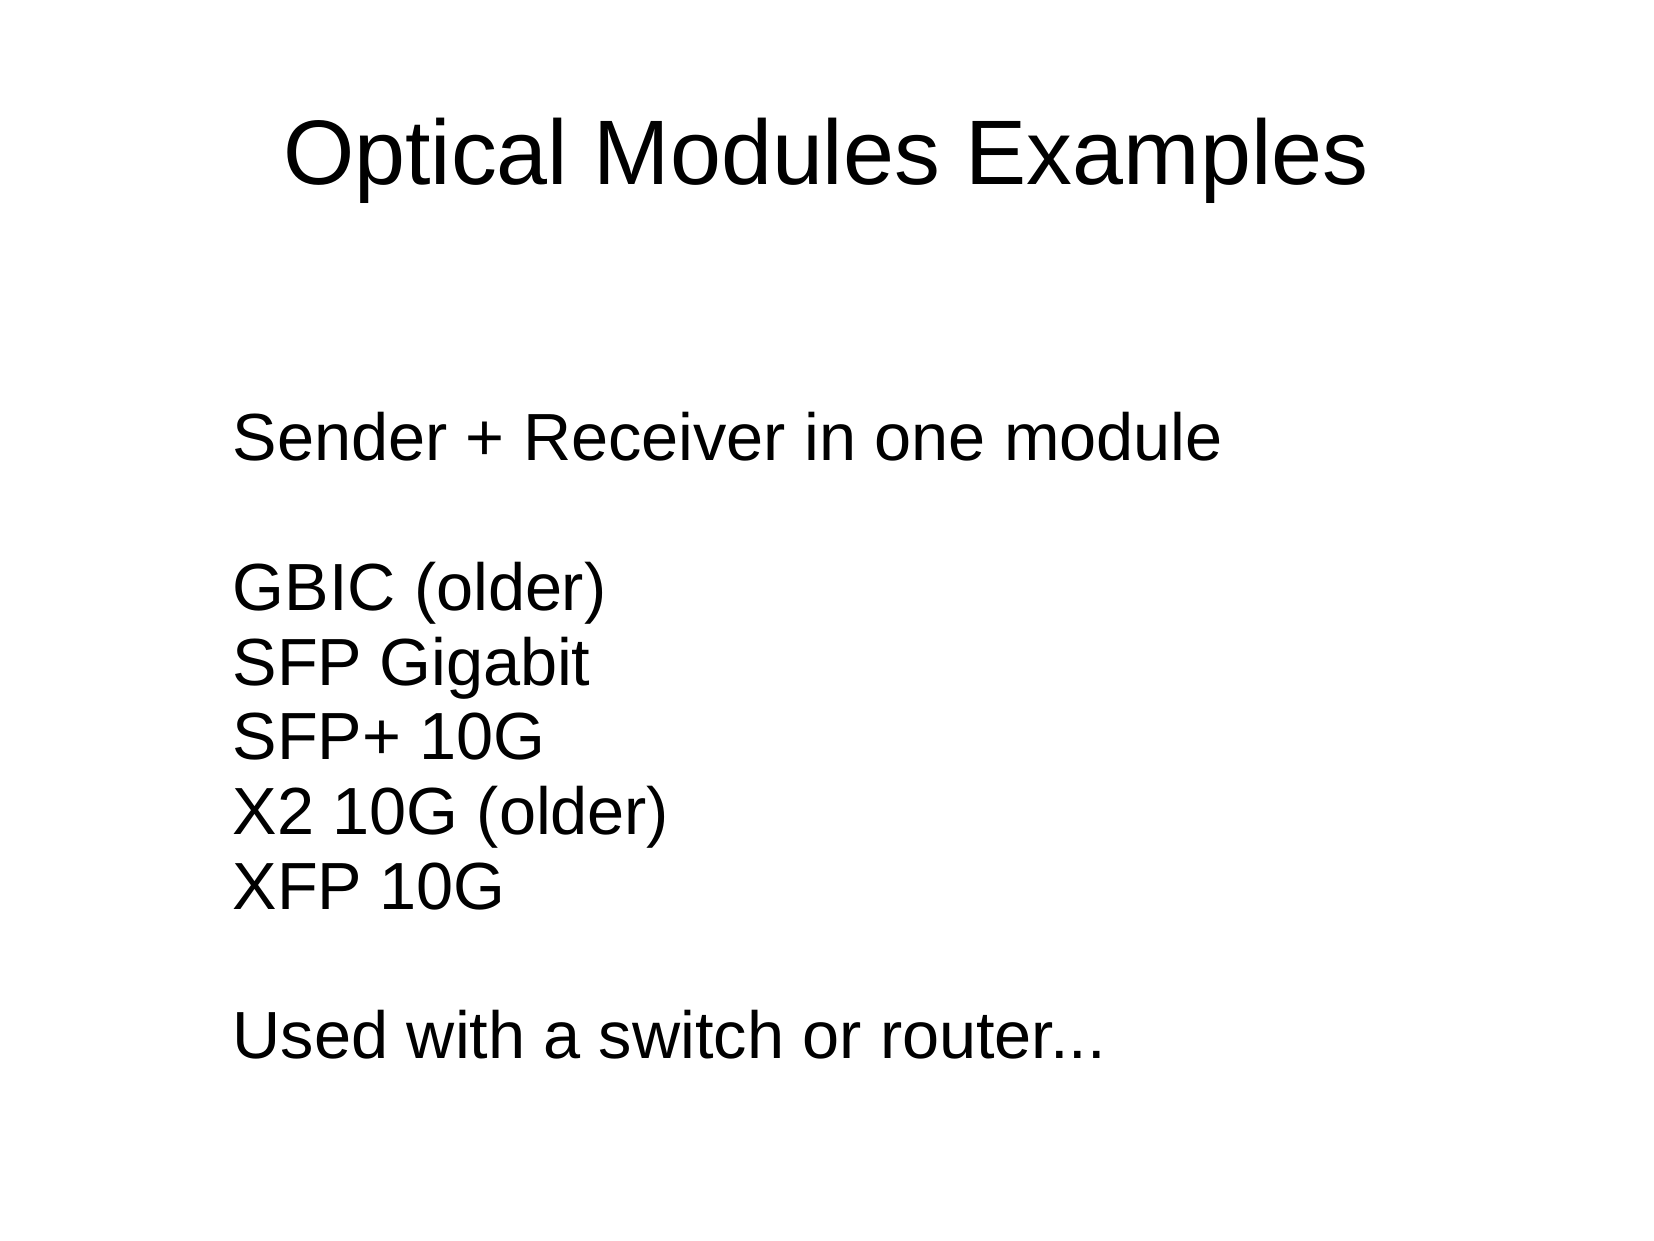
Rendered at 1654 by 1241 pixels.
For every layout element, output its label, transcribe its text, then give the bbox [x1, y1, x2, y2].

title Optical Modules Examples [82, 56, 1571, 250]
subtitle Sender + Receiver in one module GBIC (older) SFP Gigabit SFP+ 10G X2 10G (older) XFP 10G Used with a switch or router... [82, 284, 1571, 1115]
